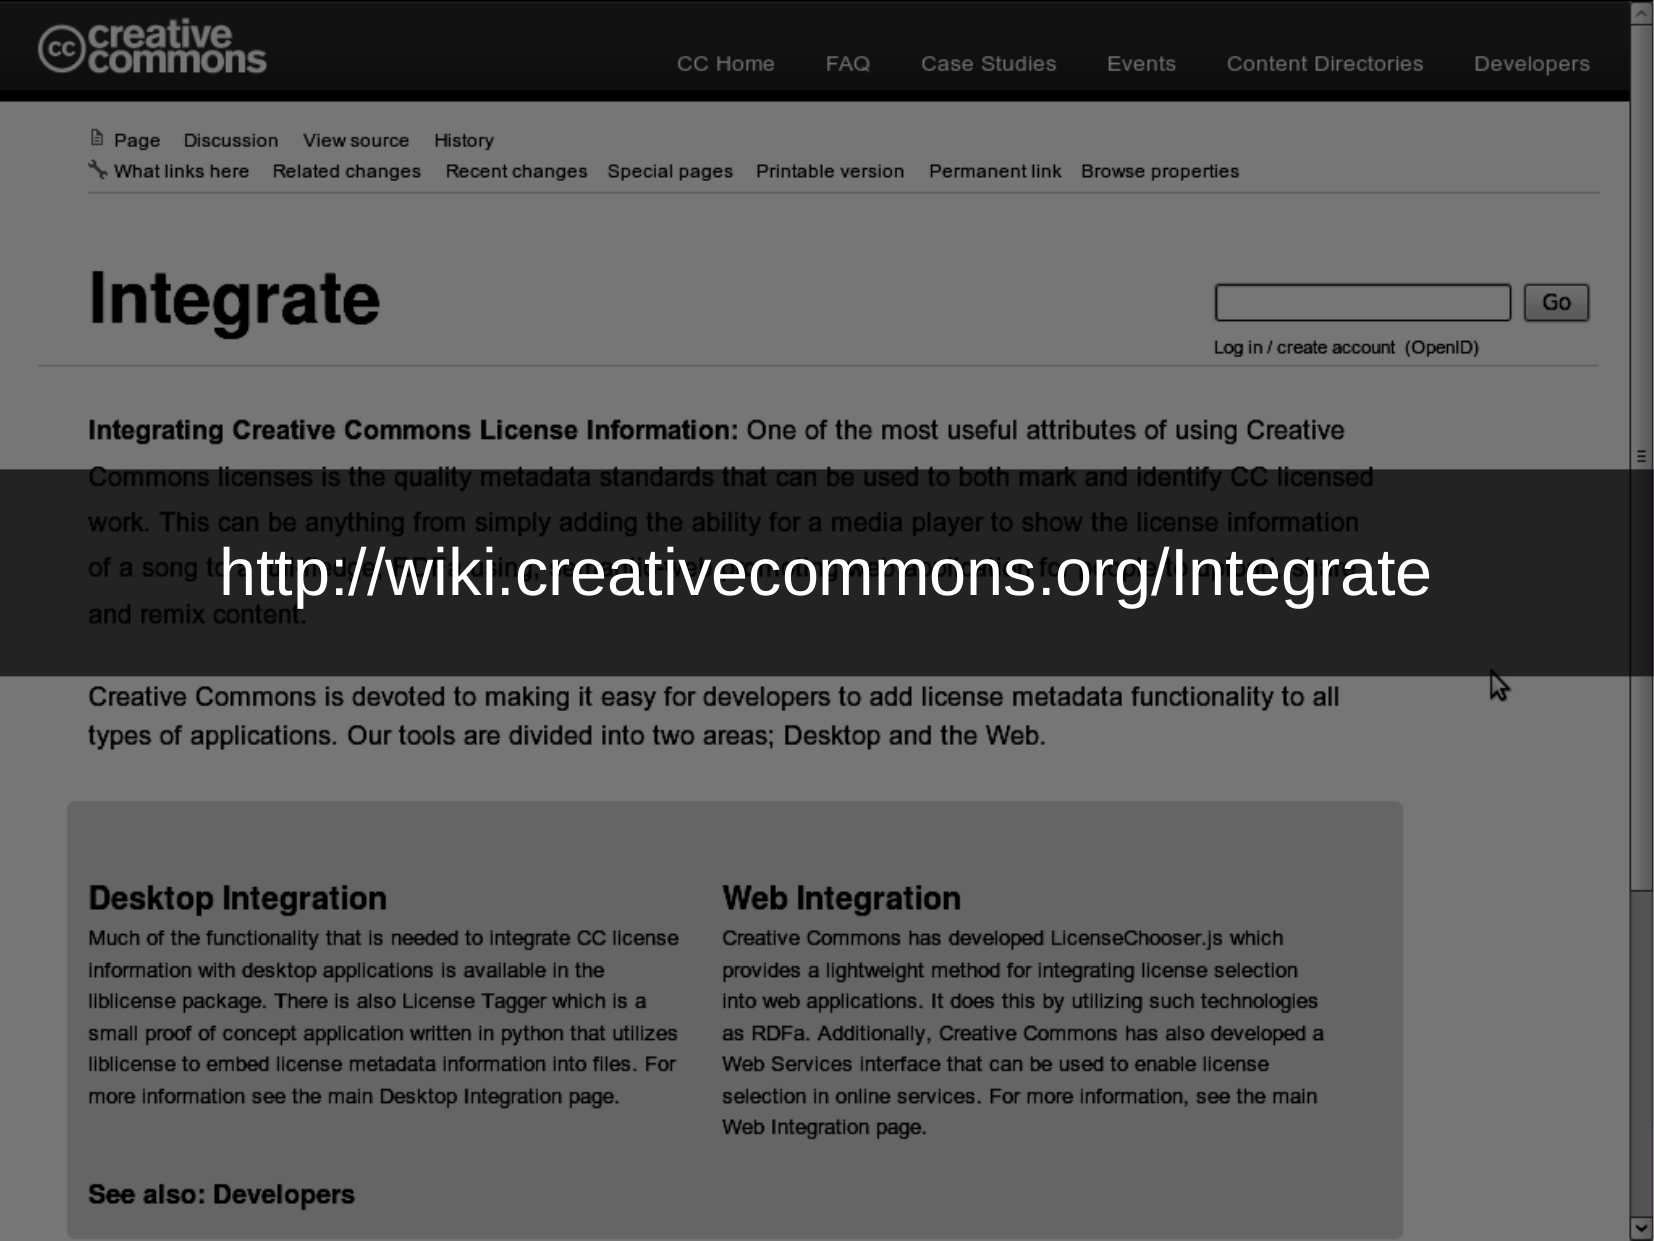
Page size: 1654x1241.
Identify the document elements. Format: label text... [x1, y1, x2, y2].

picture [0, 0, 1654, 469]
picture [0, 677, 1654, 1241]
title http://wiki.creativecommons.org/Integrate [0, 469, 1654, 677]
